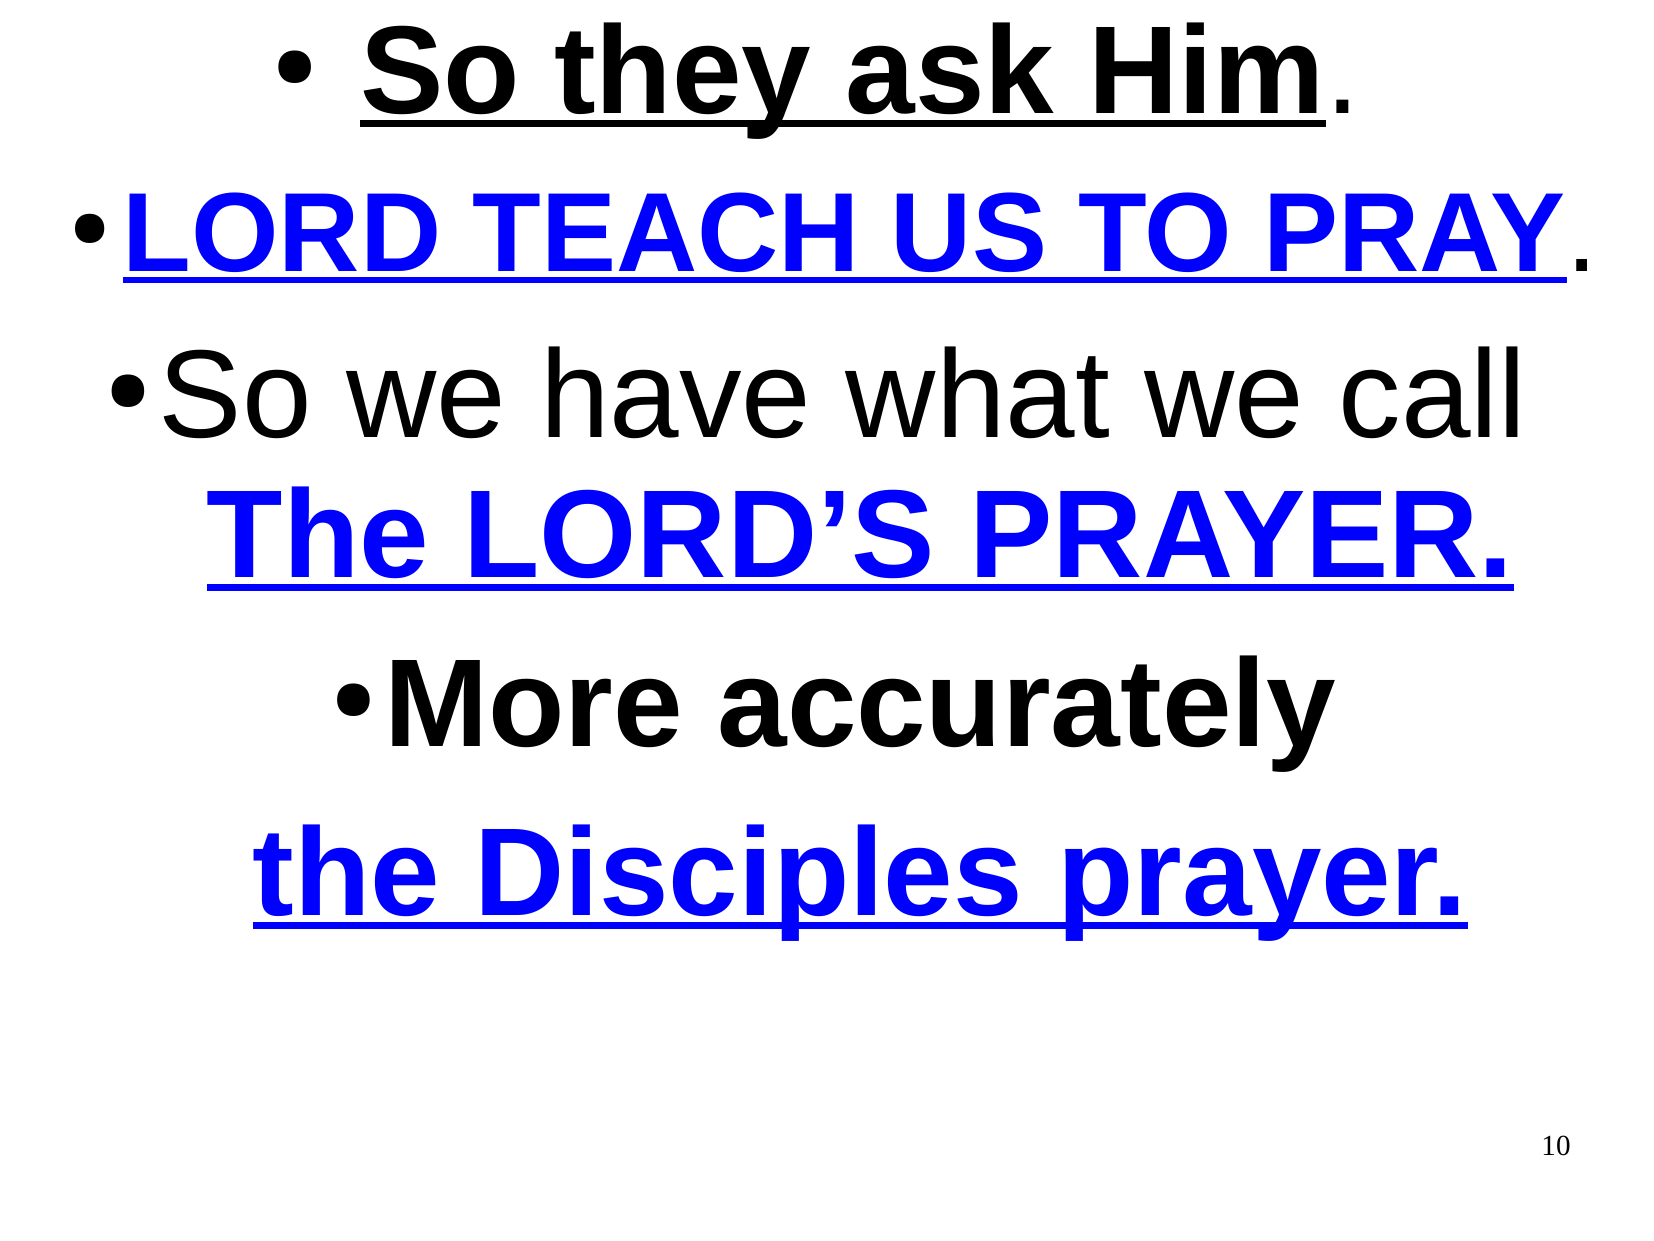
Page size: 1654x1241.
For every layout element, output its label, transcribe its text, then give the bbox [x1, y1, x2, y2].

list So they ask Him. LORD TEACH US TO PRAY. So we have what we call The LORD’S PRAYER. More accurately the Disciples prayer. [0, 0, 1651, 1238]
